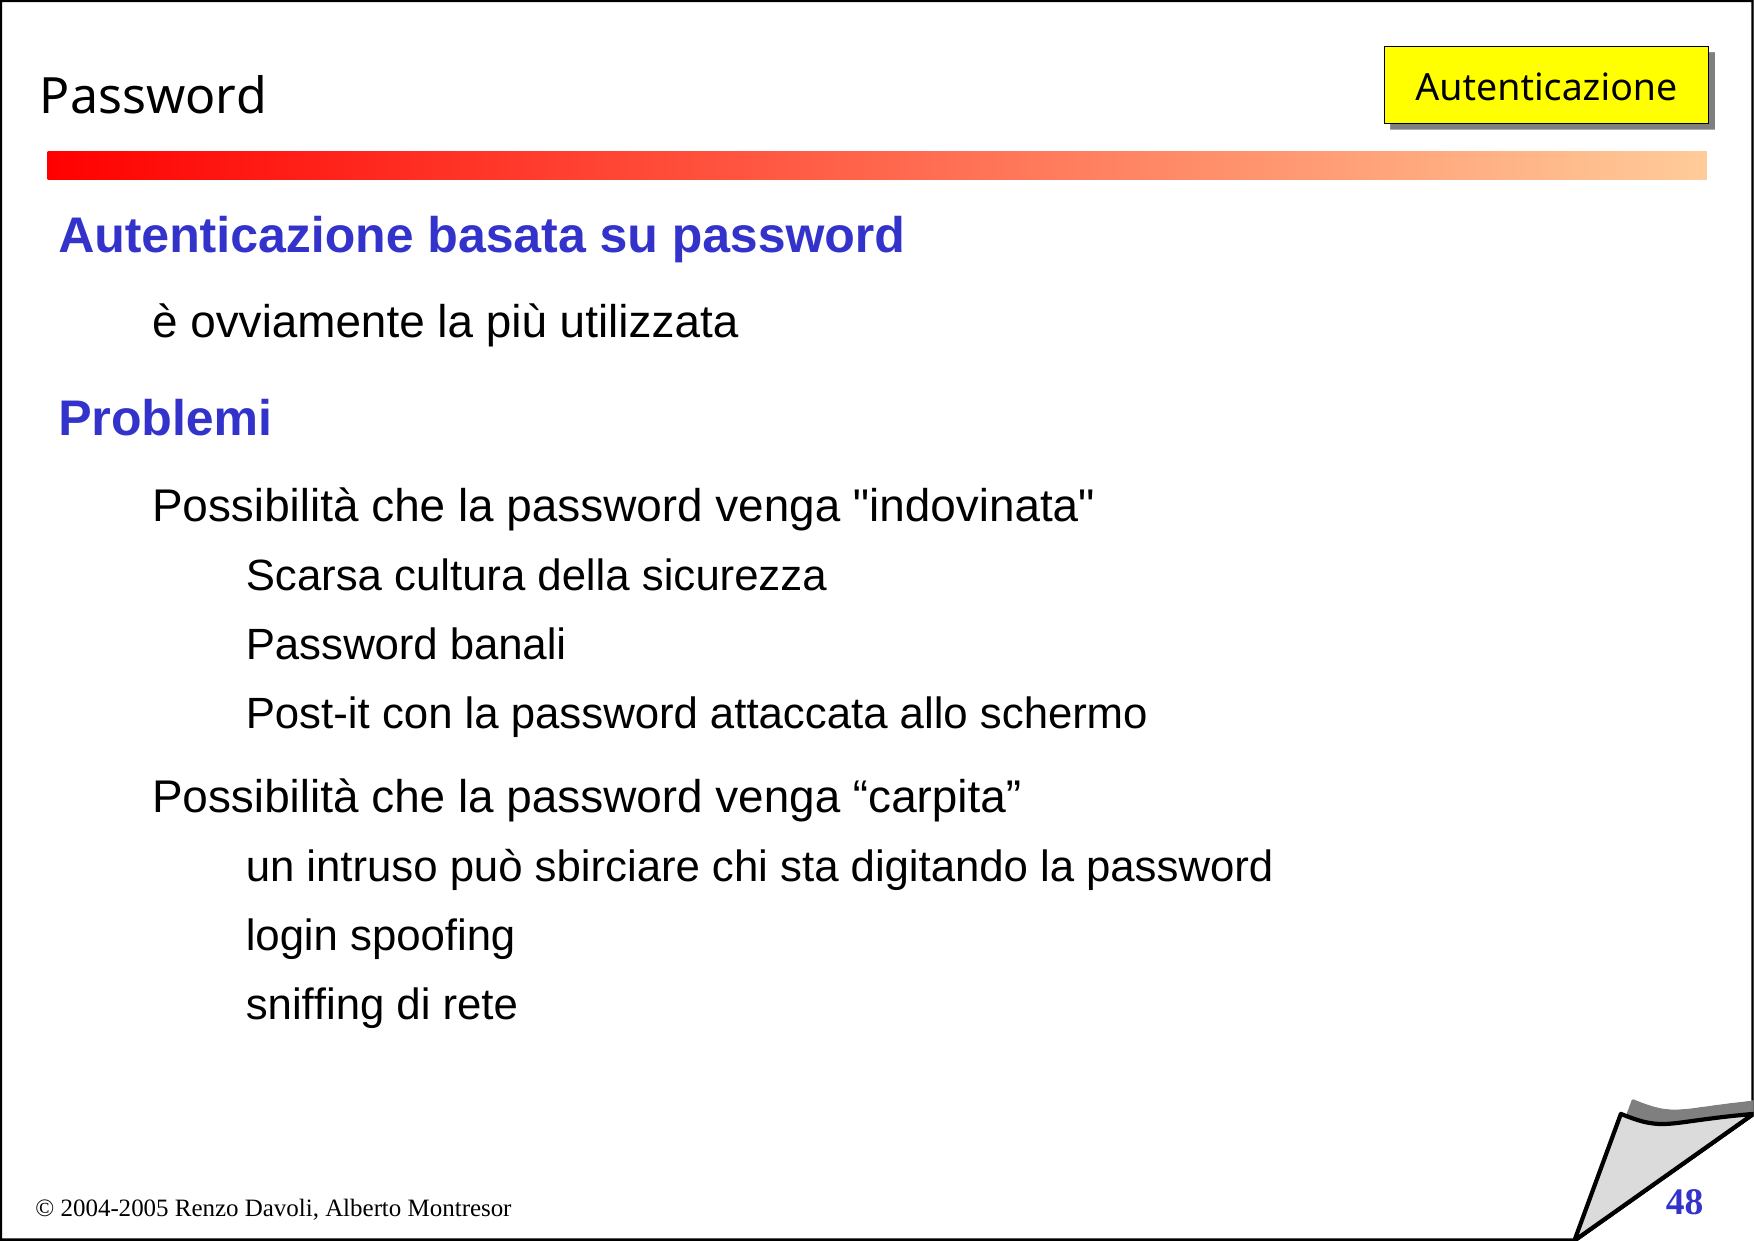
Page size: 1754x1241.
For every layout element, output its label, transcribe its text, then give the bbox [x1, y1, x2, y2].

title Password [40, 49, 1713, 144]
list Autenticazione basata su password è ovviamente la più utilizzata Problemi Possibilità che la password venga "indovinata" Scarsa cultura della sicurezza Password banali Post-it con la password attaccata allo schermo Possibilità che la password venga “carpita” un intruso può sbirciare chi sta digitando la password login spoofing sniffing di rete [58, 206, 1695, 1091]
text_box Autenticazione [1384, 46, 1709, 124]
